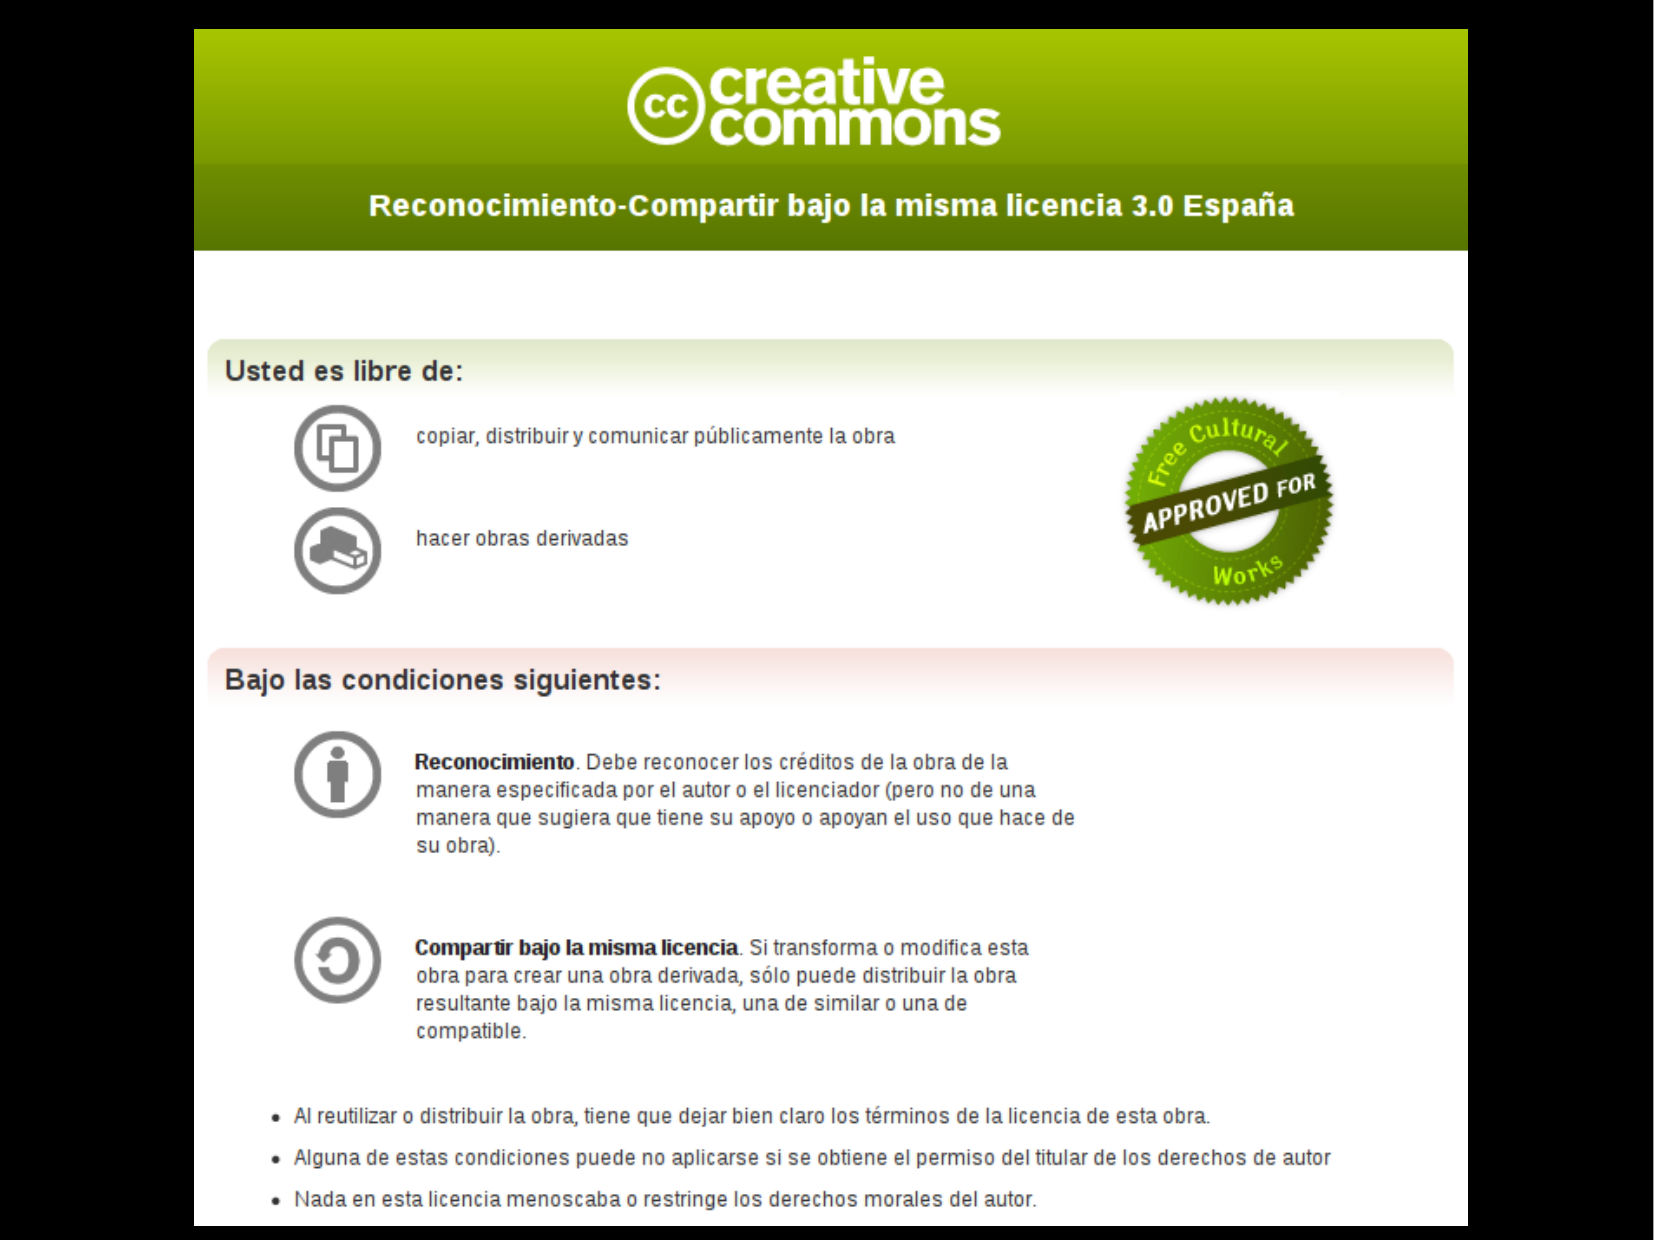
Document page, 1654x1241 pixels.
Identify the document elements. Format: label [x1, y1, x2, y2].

picture [194, 29, 1468, 1226]
